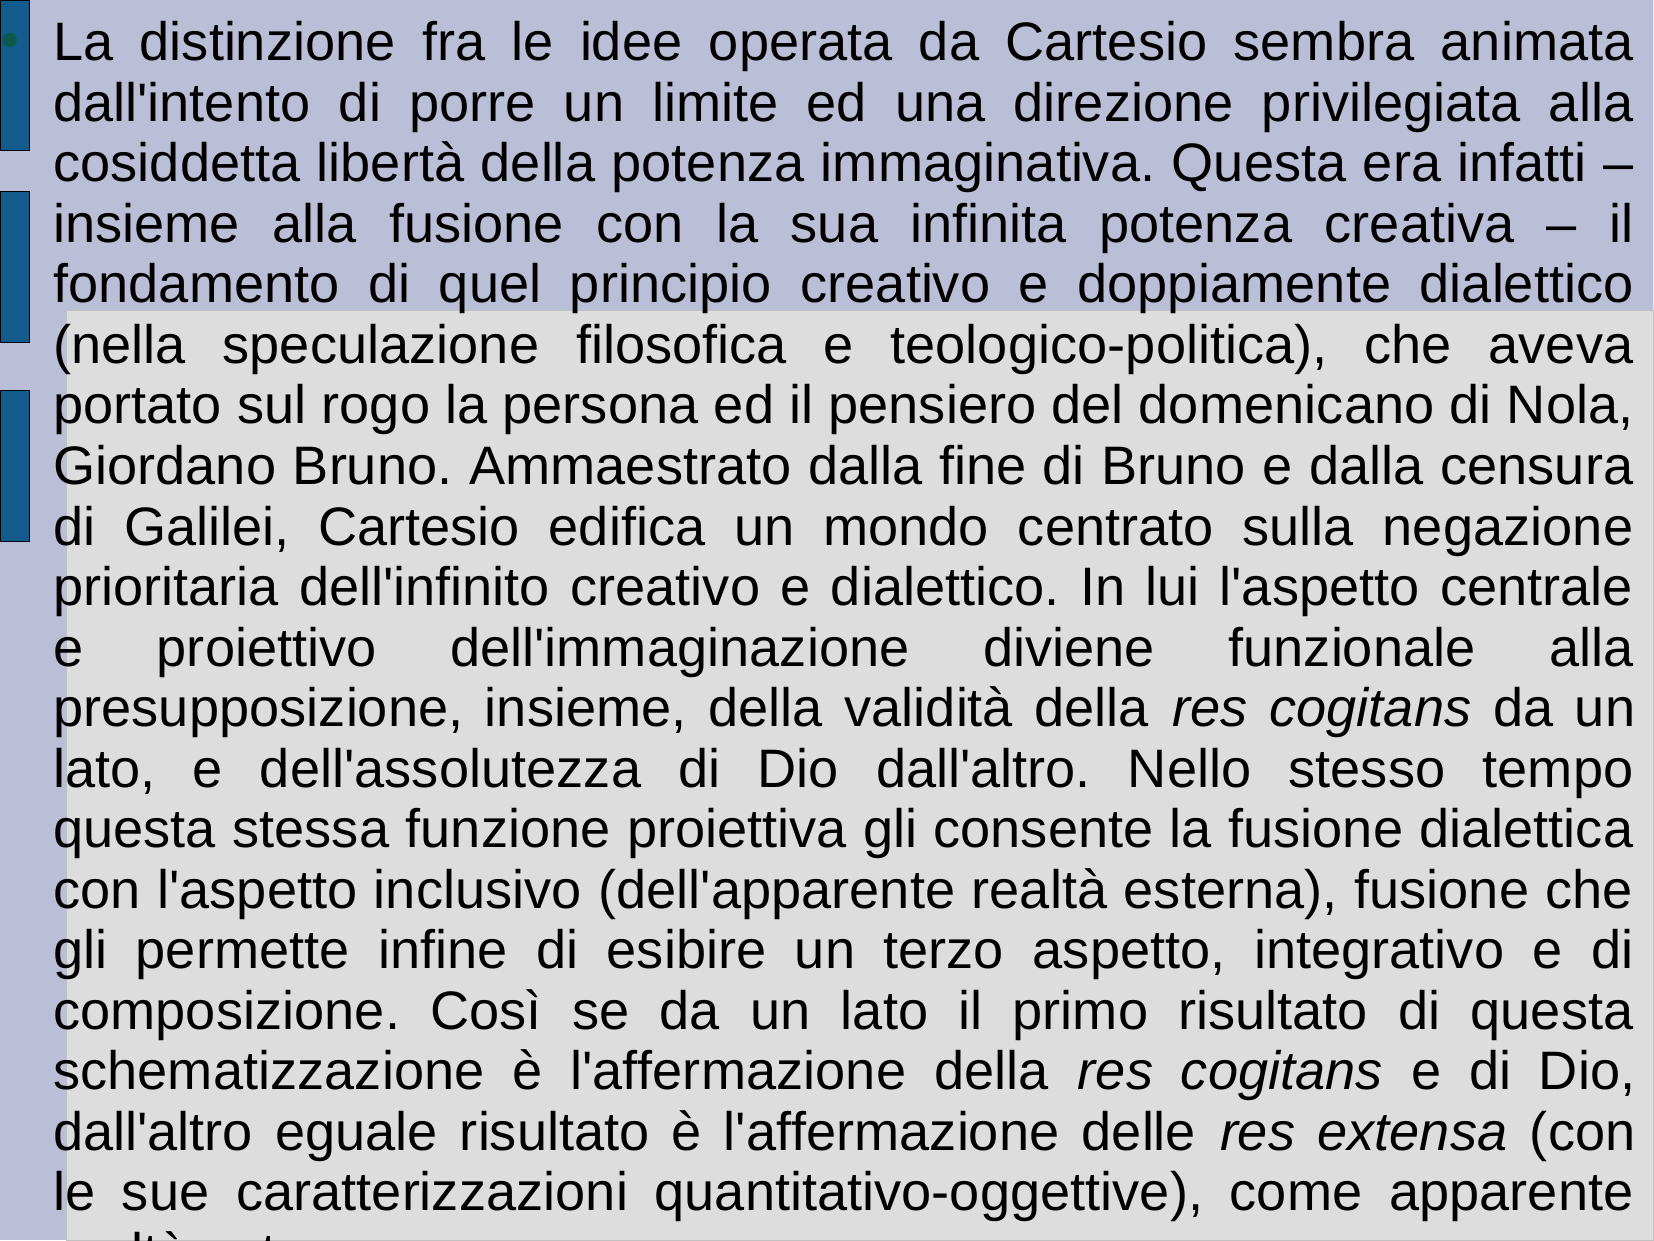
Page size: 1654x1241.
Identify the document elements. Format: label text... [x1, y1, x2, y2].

list La distinzione fra le idee operata da Cartesio sembra animata dall'intento di porre un limite ed una direzione privilegiata alla cosiddetta libertà della potenza immaginativa. Questa era infatti – insieme alla fusione con la sua infinita potenza creativa – il fondamento di quel principio creativo e doppiamente dialettico (nella speculazione filosofica e teologico-politica), che aveva portato sul rogo la persona ed il pensiero del domenicano di Nola, Giordano Bruno. Ammaestrato dalla fine di Bruno e dalla censura di Galilei, Cartesio edifica un mondo centrato sulla negazione prioritaria dell'infinito creativo e dialettico. In lui l'aspetto centrale e proiettivo dell'immaginazione diviene funzionale alla presupposizione, insieme, della validità della res cogitans da un lato, e dell'assolutezza di Dio dall'altro. Nello stesso tempo questa stessa funzione proiettiva gli consente la fusione dialettica con l'aspetto inclusivo (dell'apparente realtà esterna), fusione che gli permette infine di esibire un terzo aspetto, integrativo e di composizione. Così se da un lato il primo risultato di questa schematizzazione è l'affermazione della res cogitans e di Dio, dall'altro eguale risultato è l'affermazione delle res extensa (con le sue caratterizzazioni quantitativo-oggettive), come apparente realtà esterna. [0, 11, 1636, 1223]
